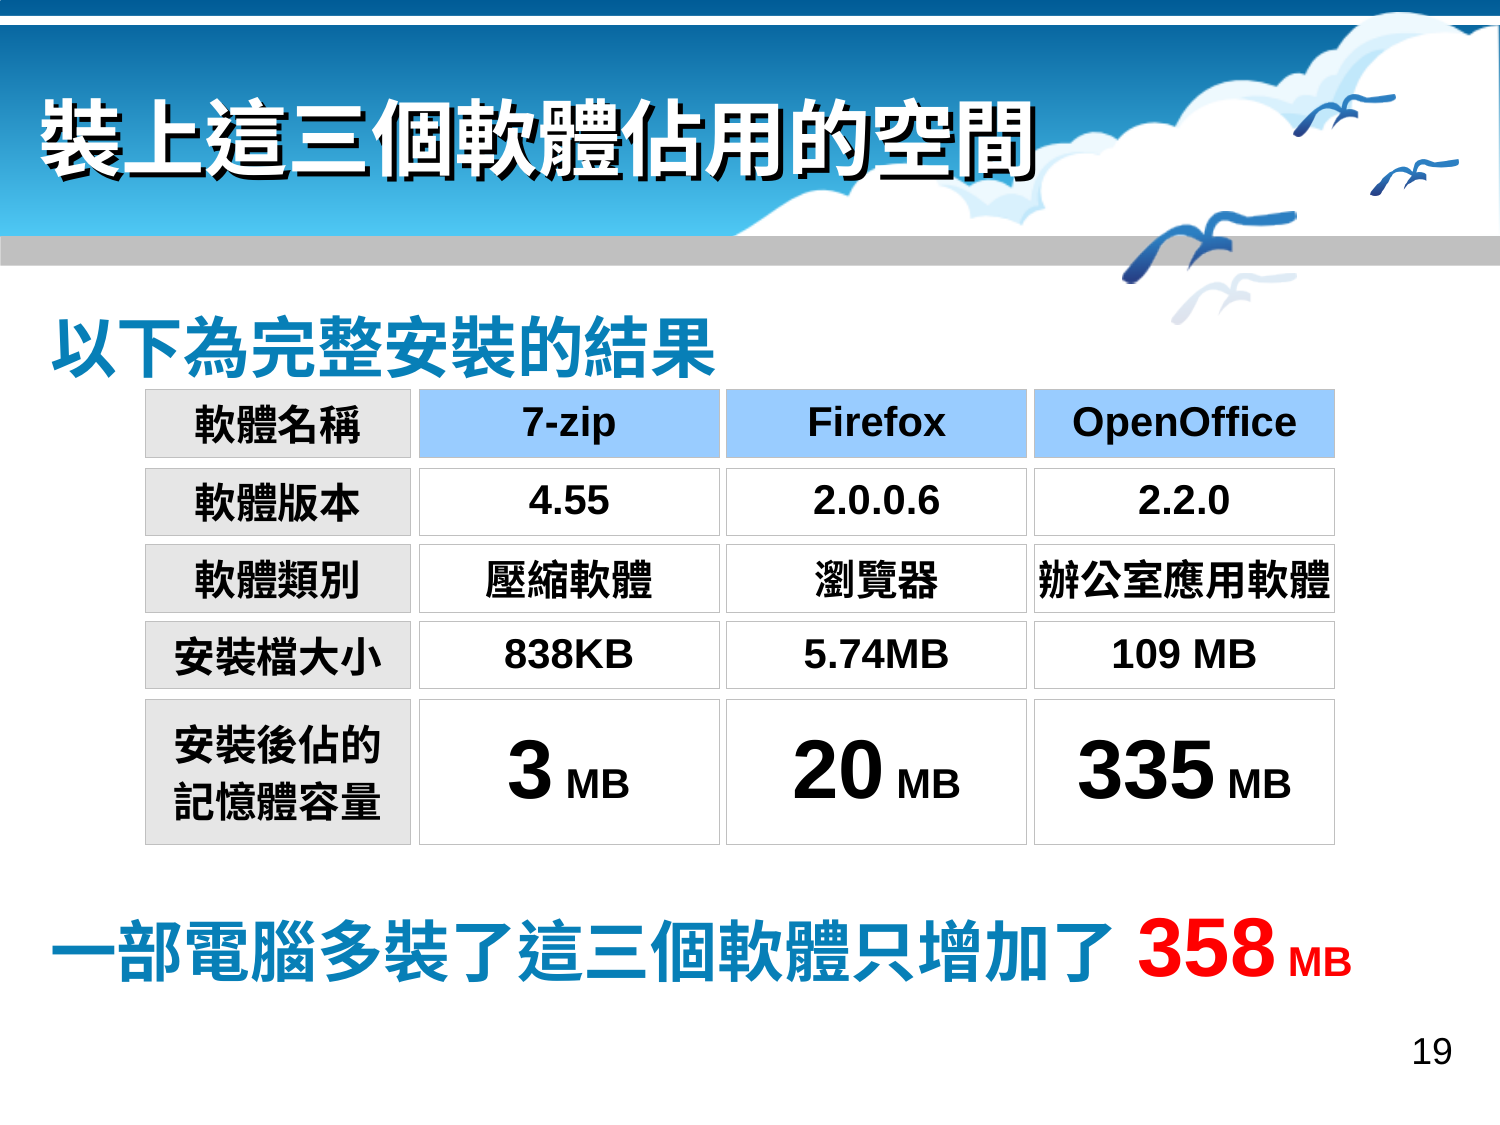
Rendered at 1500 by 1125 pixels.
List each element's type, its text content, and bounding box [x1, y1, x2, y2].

text_box 2.0.0.6 [726, 468, 1027, 536]
text_box 瀏覽器 [726, 544, 1027, 613]
text_box 軟體版本 [145, 468, 411, 536]
text_box 2.2.0 [1034, 468, 1335, 536]
text_box 4.55 [419, 468, 720, 536]
text_box 軟體類別 [145, 544, 411, 613]
text_box 辦公室應用軟體 [1034, 544, 1335, 613]
text_box 壓縮軟體 [419, 544, 720, 613]
title 裝上這三個軟體佔用的空間 [38, 85, 1465, 186]
picture [730, 12, 1500, 284]
list 以下為完整安裝的結果 一部電腦多裝了這三個軟體只增加了358 MB [50, 300, 1450, 1015]
